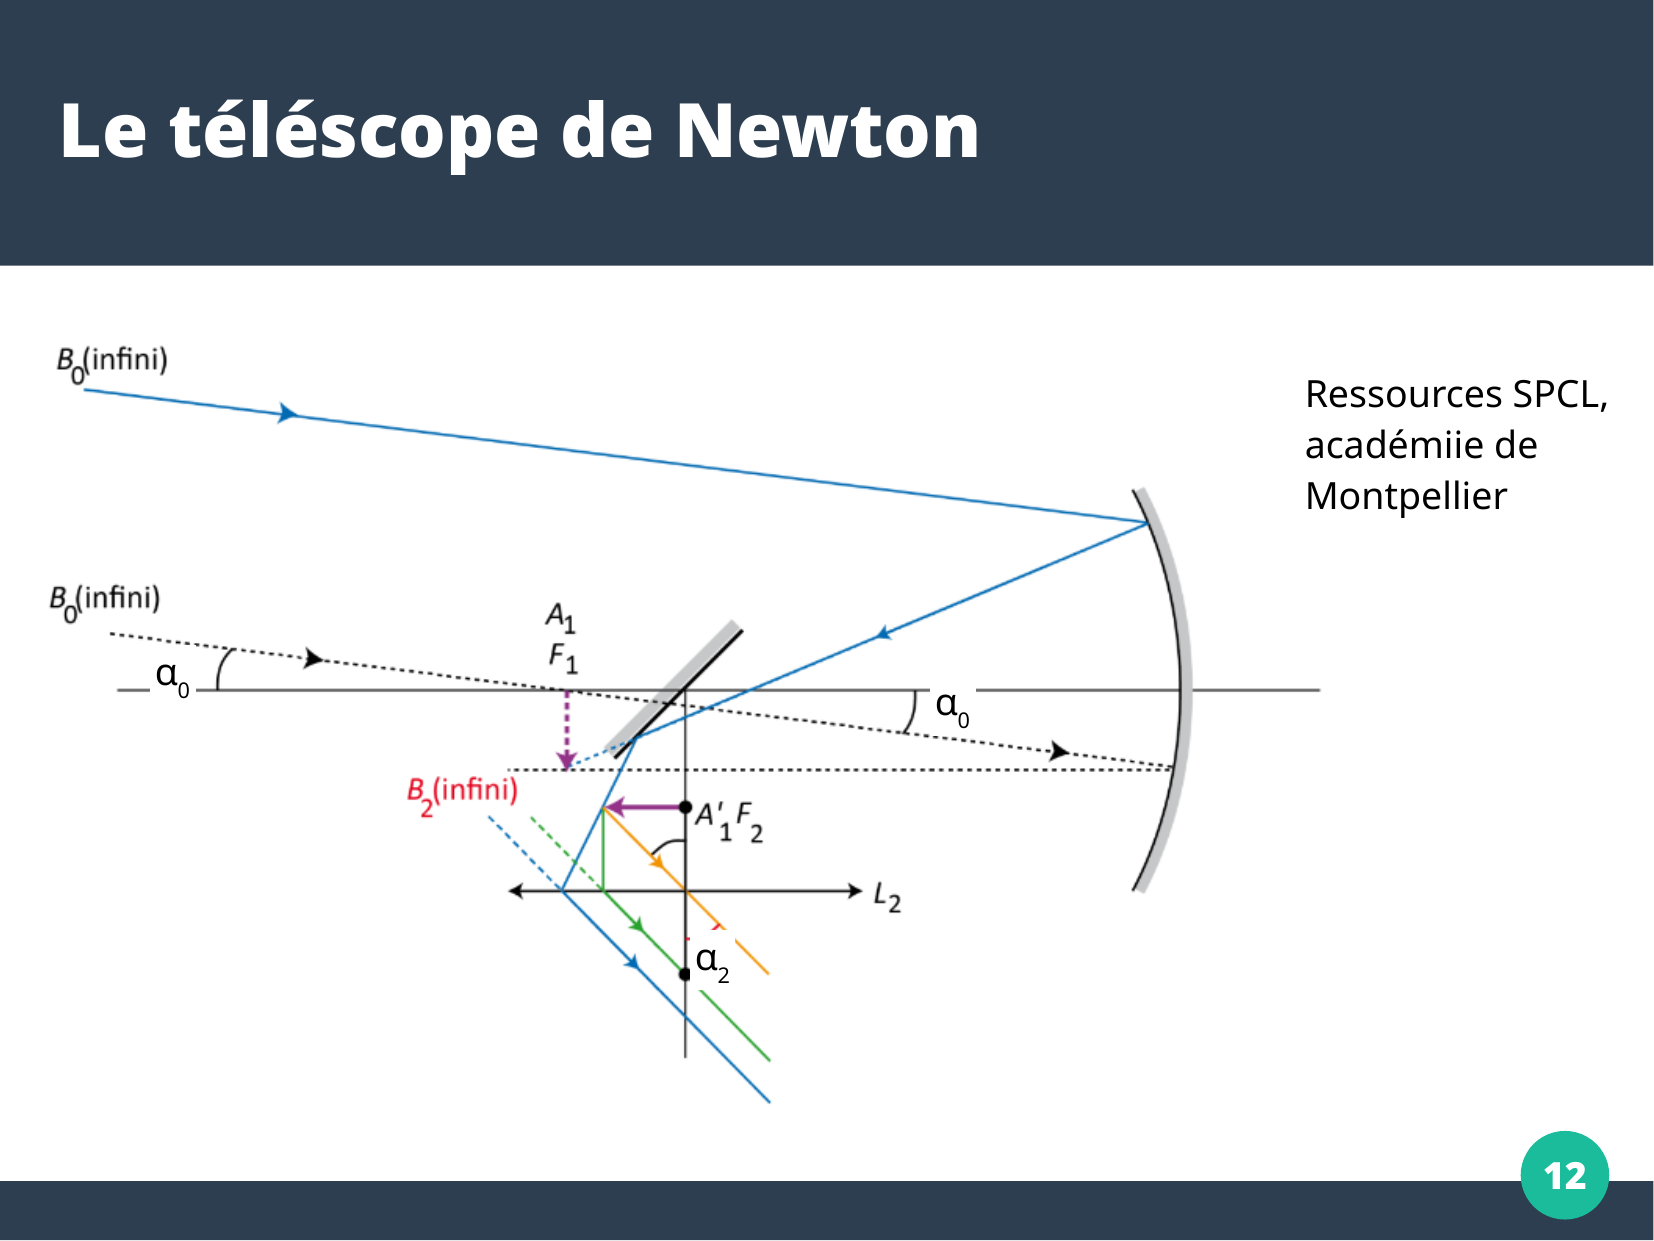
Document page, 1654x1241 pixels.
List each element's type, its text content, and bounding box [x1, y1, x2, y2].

text_box α2 [690, 930, 736, 991]
text_box Ressources SPCL, académiie de Montpellier [1290, 360, 1636, 680]
text_box α0 [150, 645, 196, 706]
text_box α0 [930, 675, 976, 736]
title Le téléscope de Newton [59, 49, 1595, 207]
picture [29, 329, 1351, 1135]
